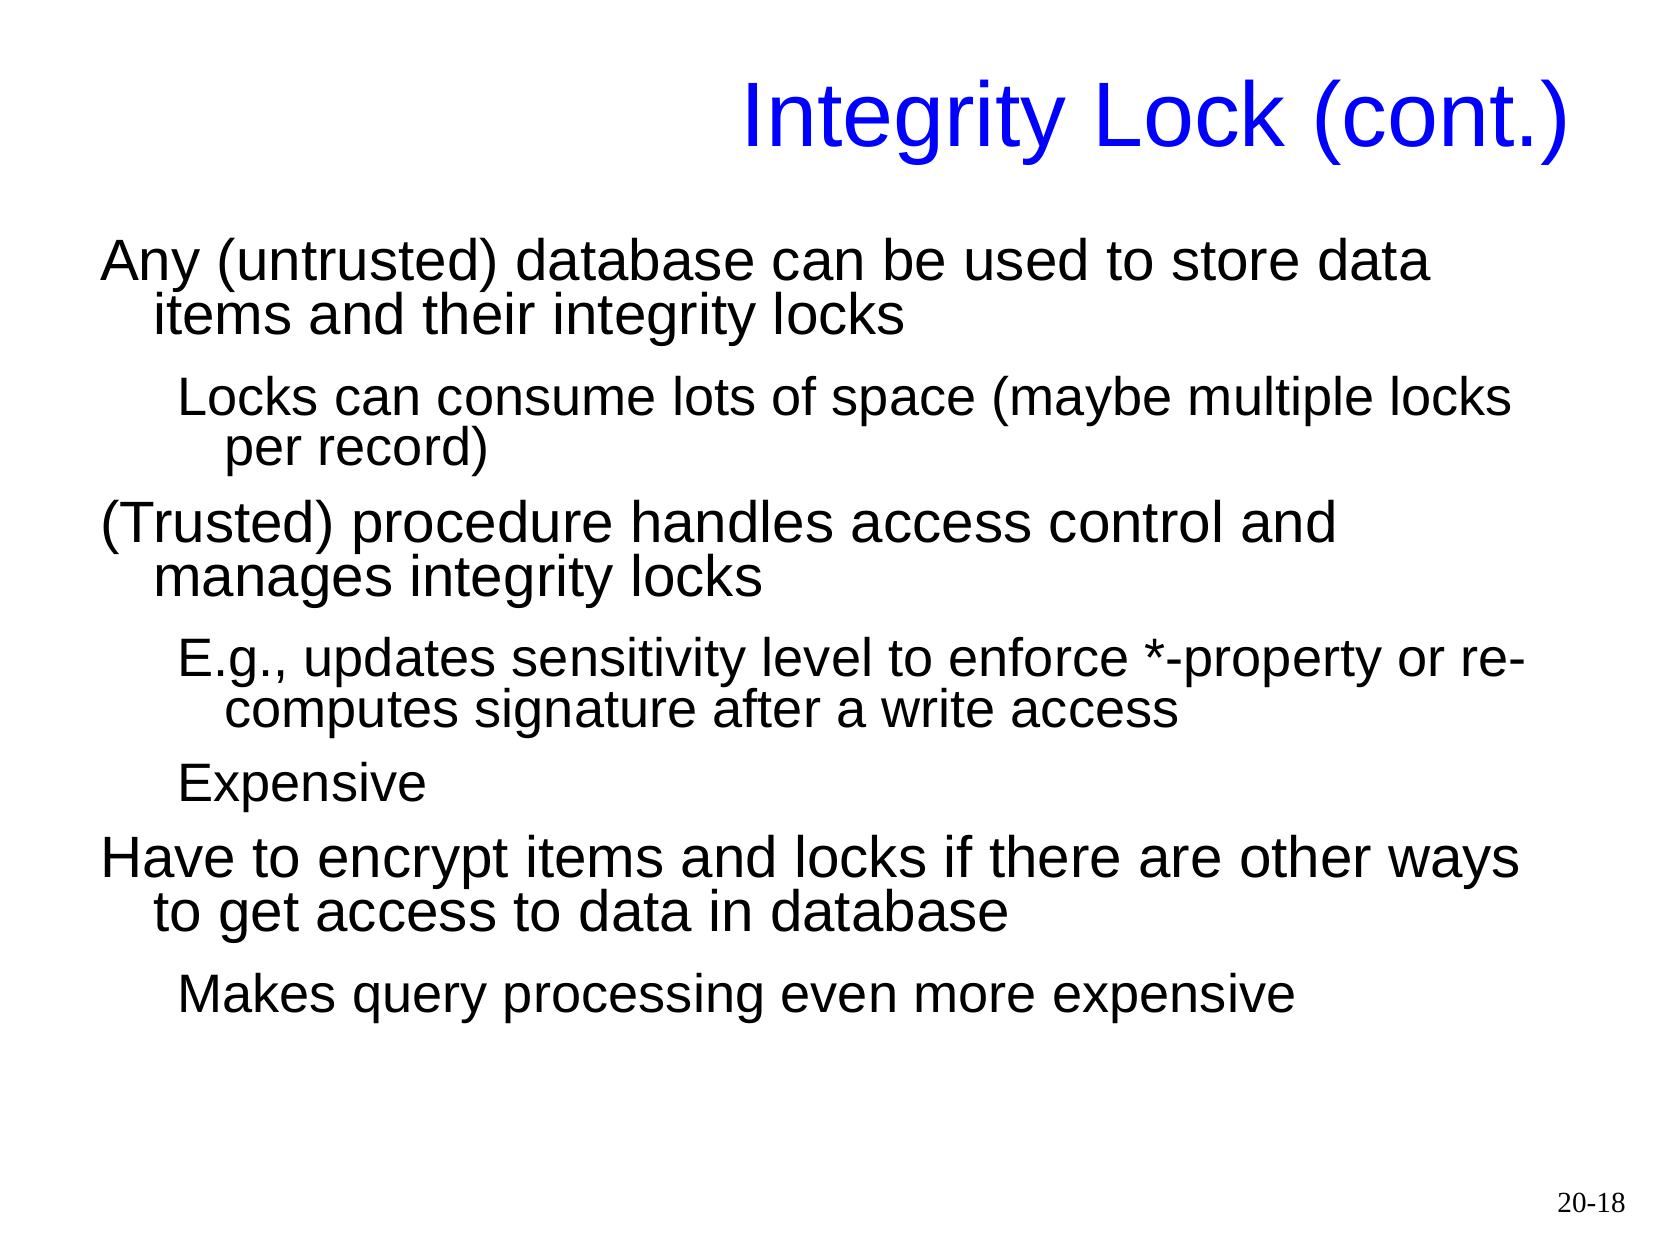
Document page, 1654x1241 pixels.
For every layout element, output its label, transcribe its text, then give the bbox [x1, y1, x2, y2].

title Integrity Lock (cont.) [84, 11, 1573, 218]
list Any (untrusted) database can be used to store data items and their integrity locks Locks can consume lots of space (maybe multiple locks per record) (Trusted) procedure handles access control and manages integrity locks E.g., updates sensitivity level to enforce *-property or re-computes signature after a write access Expensive Have to encrypt items and locks if there are other ways to get access to data in database Makes query processing even more expensive [82, 237, 1571, 1170]
